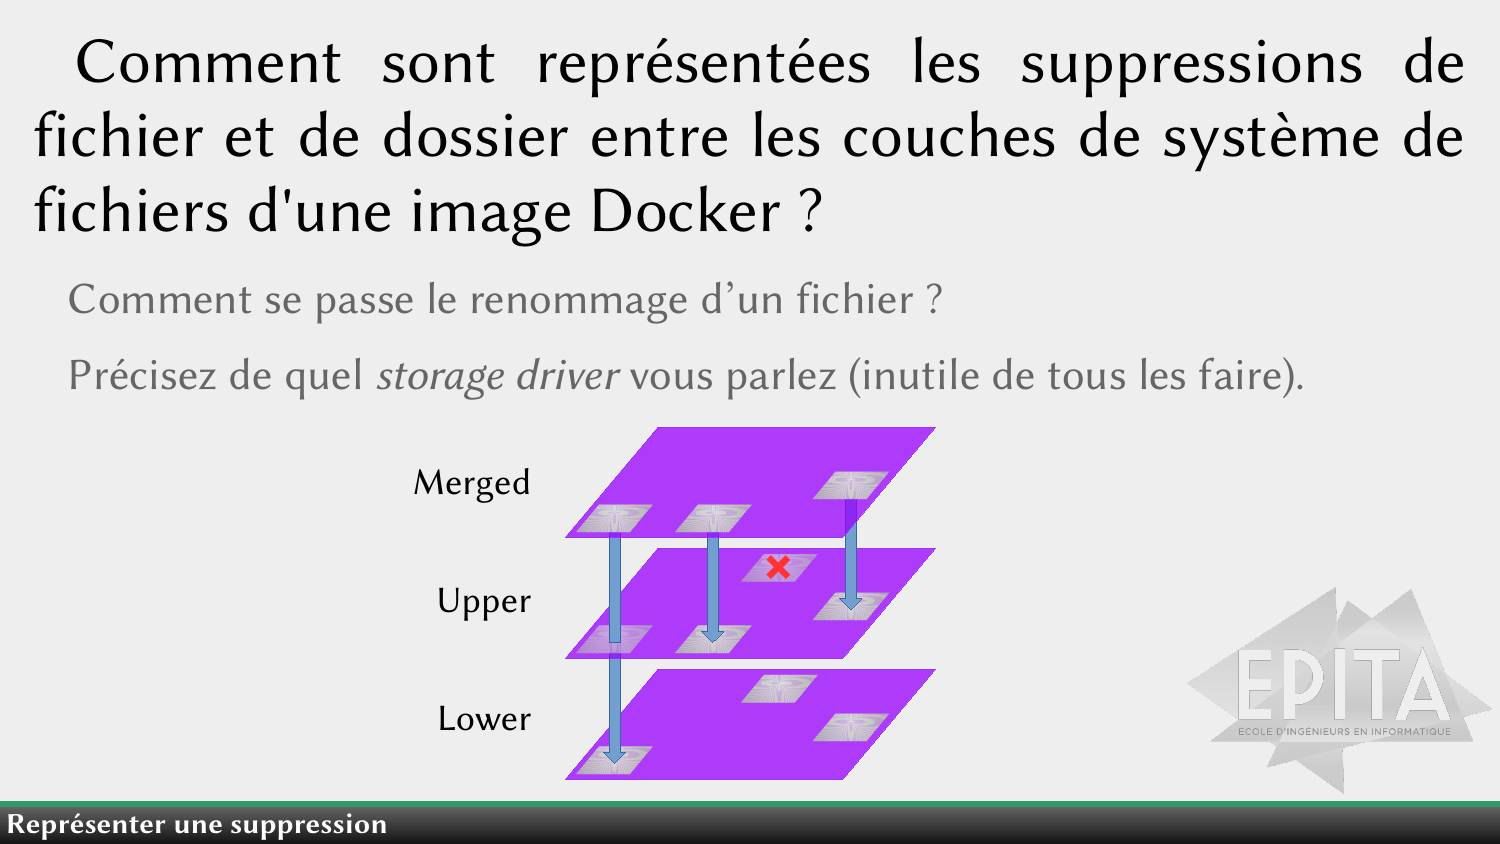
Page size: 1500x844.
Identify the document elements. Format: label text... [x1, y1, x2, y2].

list Comment sont représentées les suppressions de fichier et de dossier entre les couches de système de fichiers d'une image Docker ? [33, 23, 1467, 249]
list Comment se passe le renommage d’un fichier ? Précisez de quel storage driver vous parlez (inutile de tous les faire). [33, 271, 1467, 402]
text_box Upper [330, 572, 532, 628]
text_box Lower [330, 690, 532, 746]
text_box Merged [330, 454, 532, 510]
title Représenter une suppression [5, 801, 1075, 844]
picture [1187, 587, 1492, 794]
text_box [565, 427, 936, 780]
